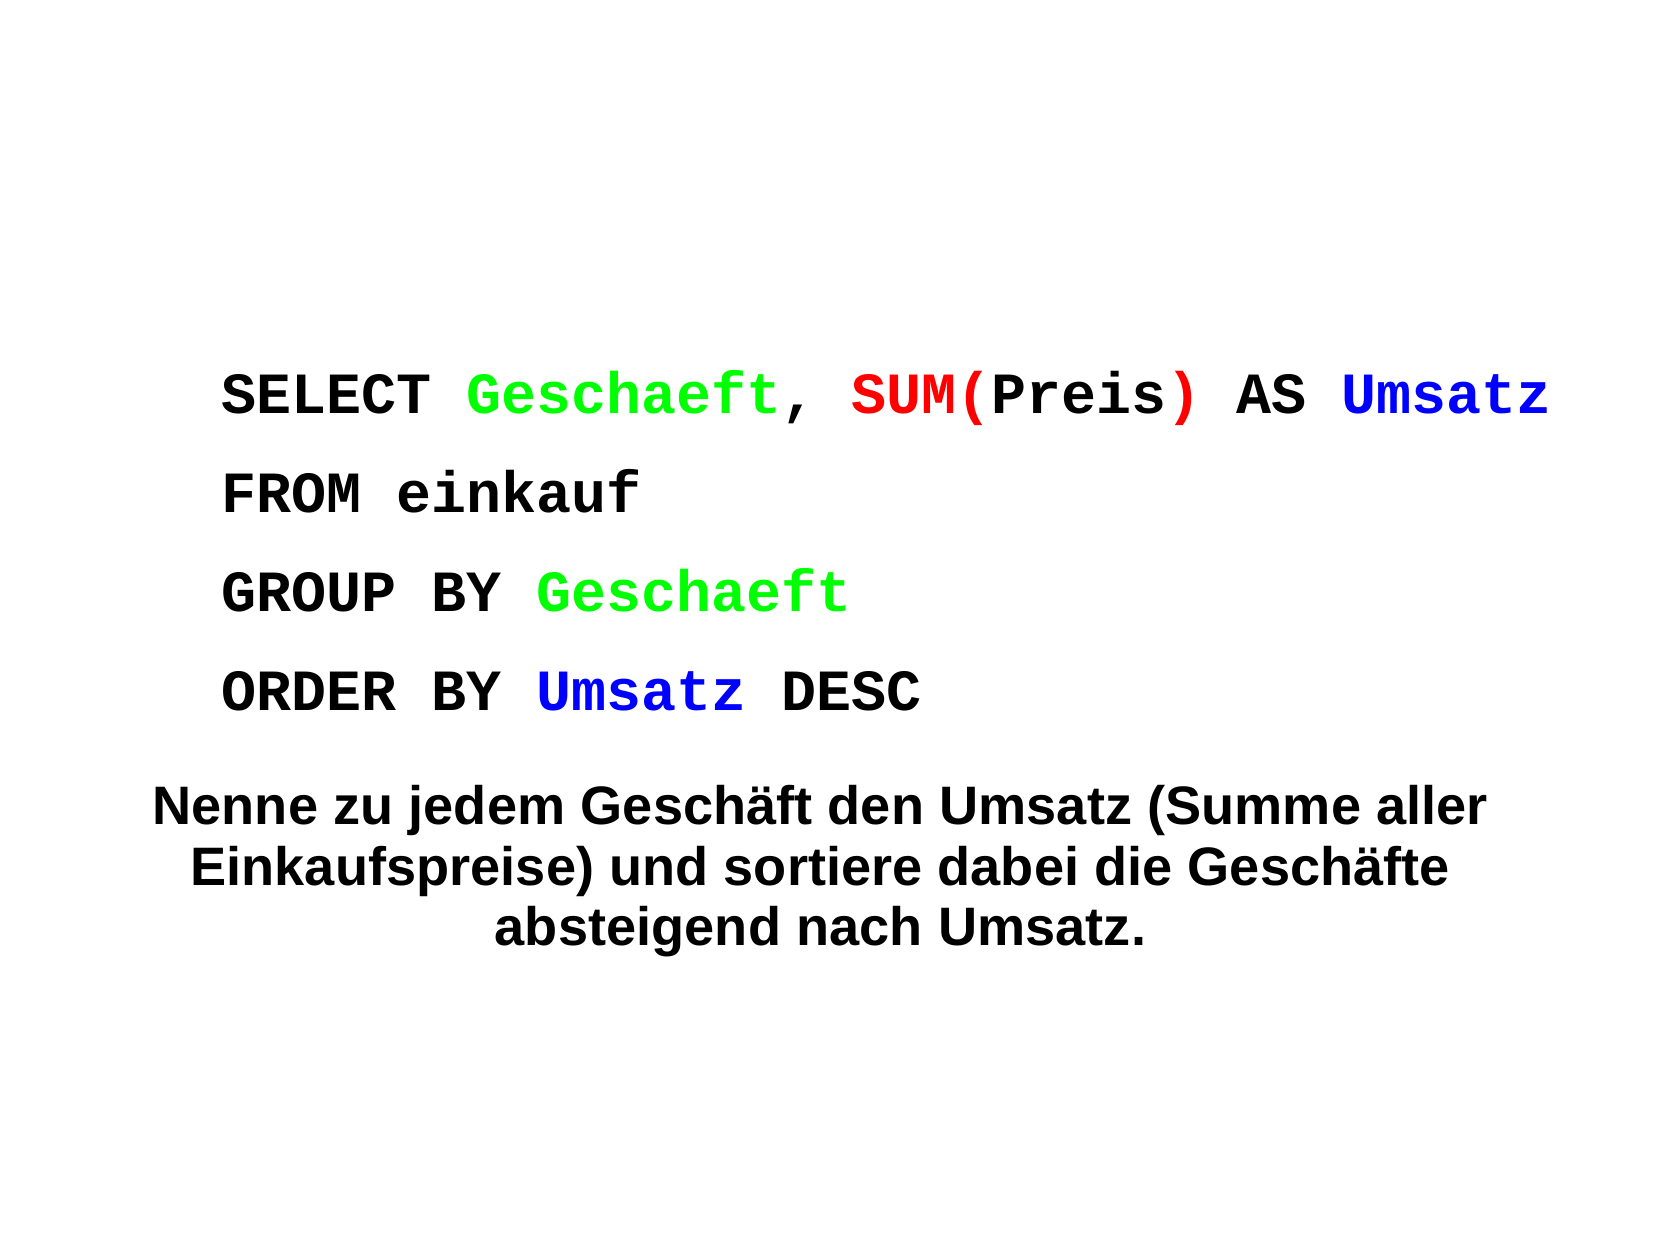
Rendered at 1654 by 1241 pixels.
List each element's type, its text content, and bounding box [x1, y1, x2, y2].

text_box SELECT Geschaeft, SUM(Preis) AS Umsatz FROM einkauf GROUP BY Geschaeft ORDER BY Umsatz DESC [206, 324, 1625, 706]
title Nenne zu jedem Geschäft den Umsatz (Summe aller Einkaufspreise) und sortiere dabei die Geschäfte absteigend nach Umsatz. [76, 773, 1566, 960]
